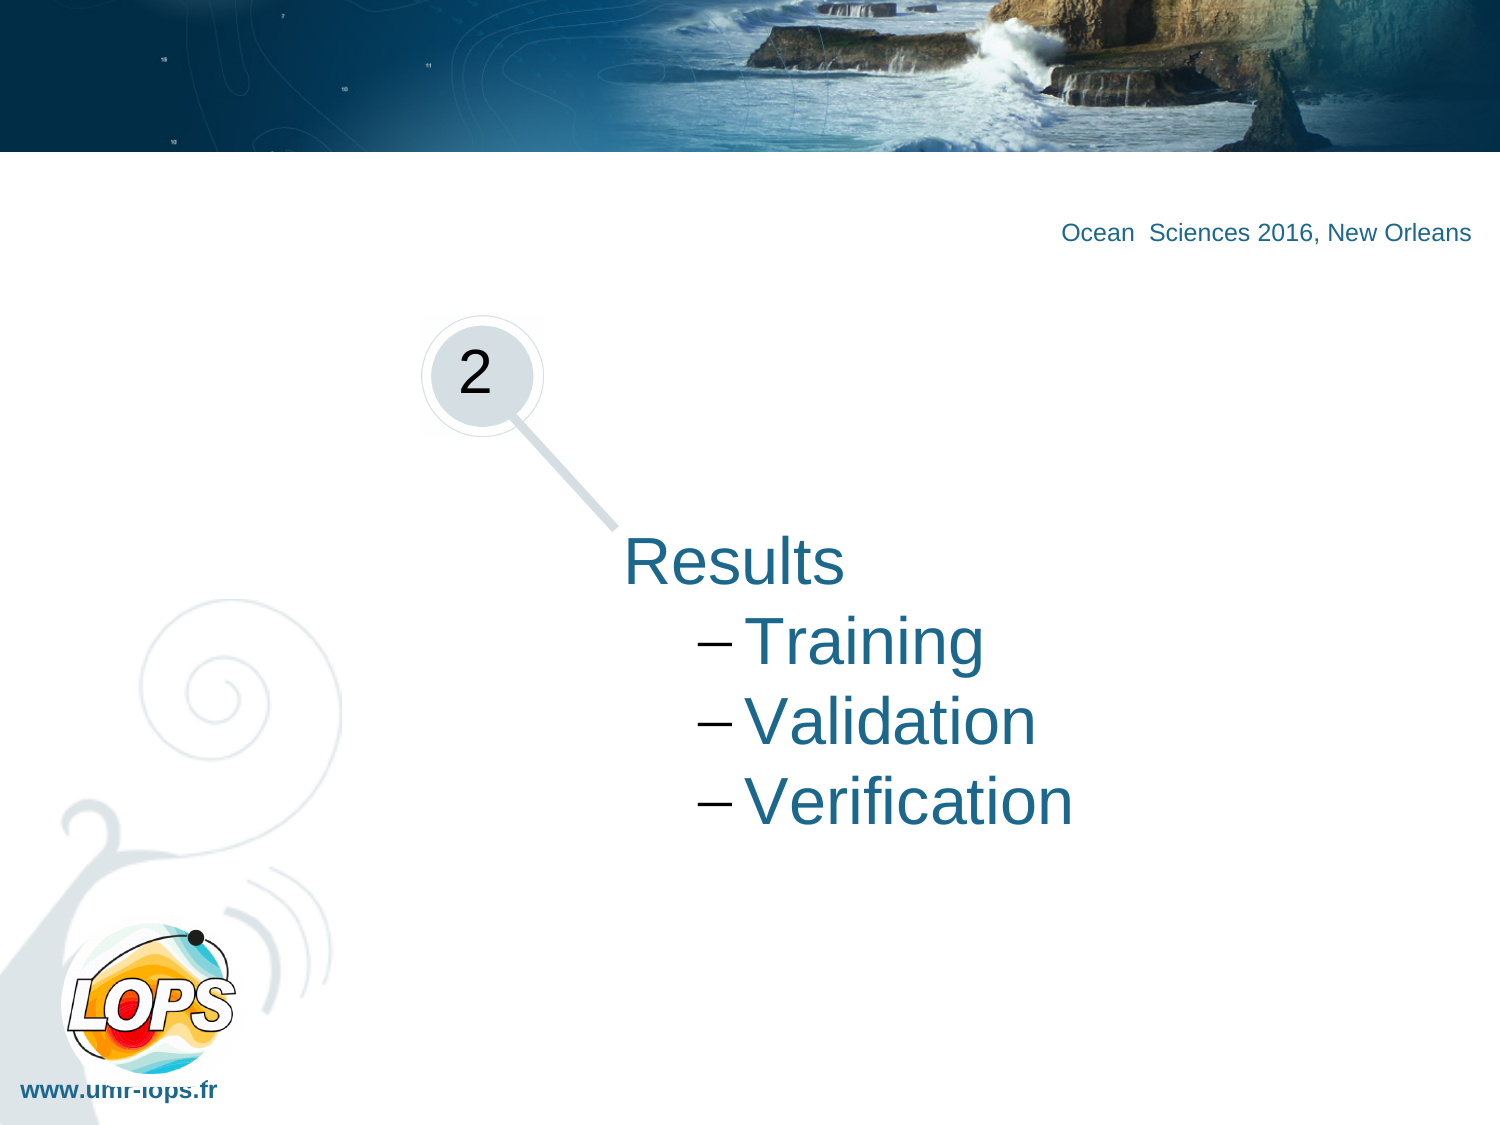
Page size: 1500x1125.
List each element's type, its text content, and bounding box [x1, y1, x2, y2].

picture [0, 599, 342, 1125]
picture [421, 315, 544, 437]
text_box 2 [444, 331, 520, 415]
text_box Ocean Sciences 2016, New Orleans [584, 212, 1488, 262]
picture [0, 0, 1500, 152]
text_box Results Training Validation Verification [608, 547, 1500, 949]
text_box www.umr-lops.fr [5, 1069, 621, 1118]
